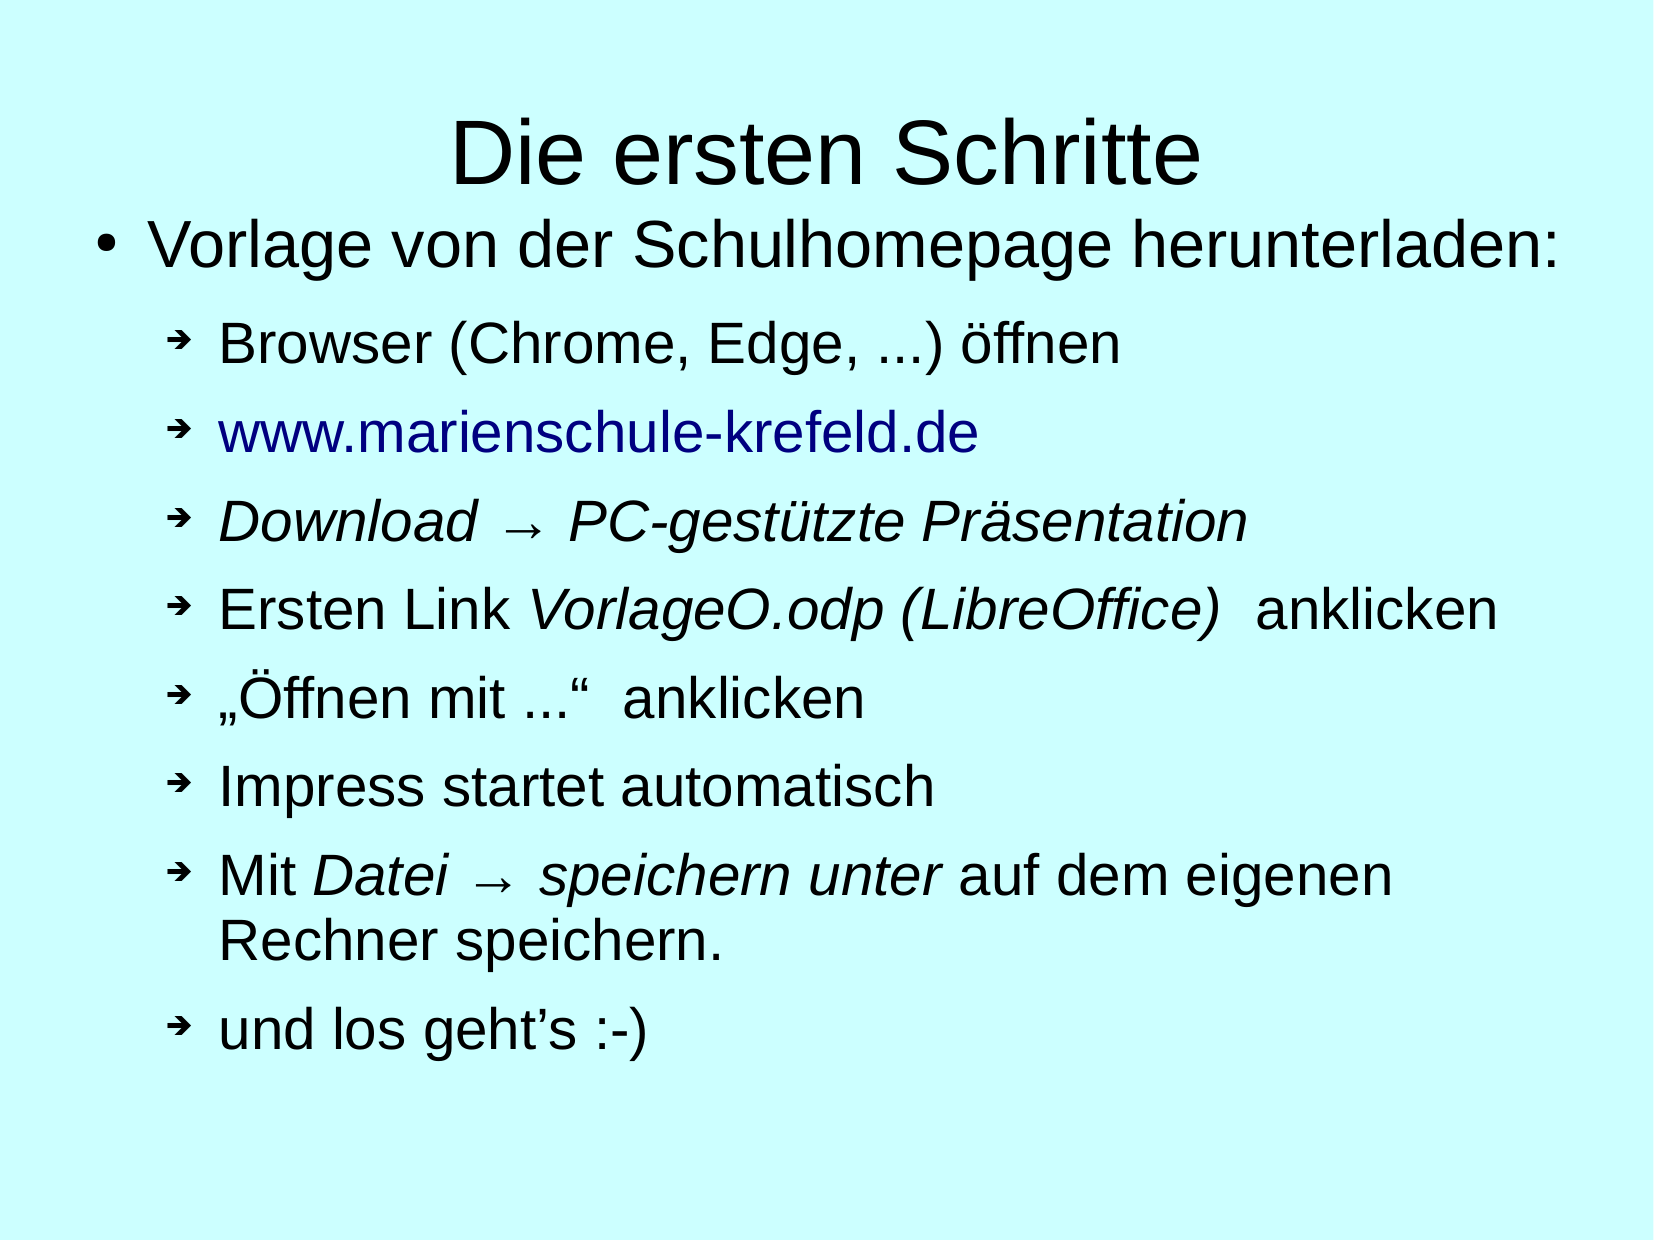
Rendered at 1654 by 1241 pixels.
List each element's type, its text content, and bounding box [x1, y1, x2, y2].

list Vorlage von der Schulhomepage herunterladen: Browser (Chrome, Edge, ...) öffnen www.marienschule-krefeld.de Download → PC-gestützte Präsentation Ersten Link VorlageO.odp (LibreOffice) anklicken „Öffnen mit ...“ anklicken Impress startet automatisch Mit Datei → speichern unter auf dem eigenen Rechner speichern. und los geht’s :-) [76, 206, 1565, 1152]
title Die ersten Schritte [82, 49, 1571, 257]
